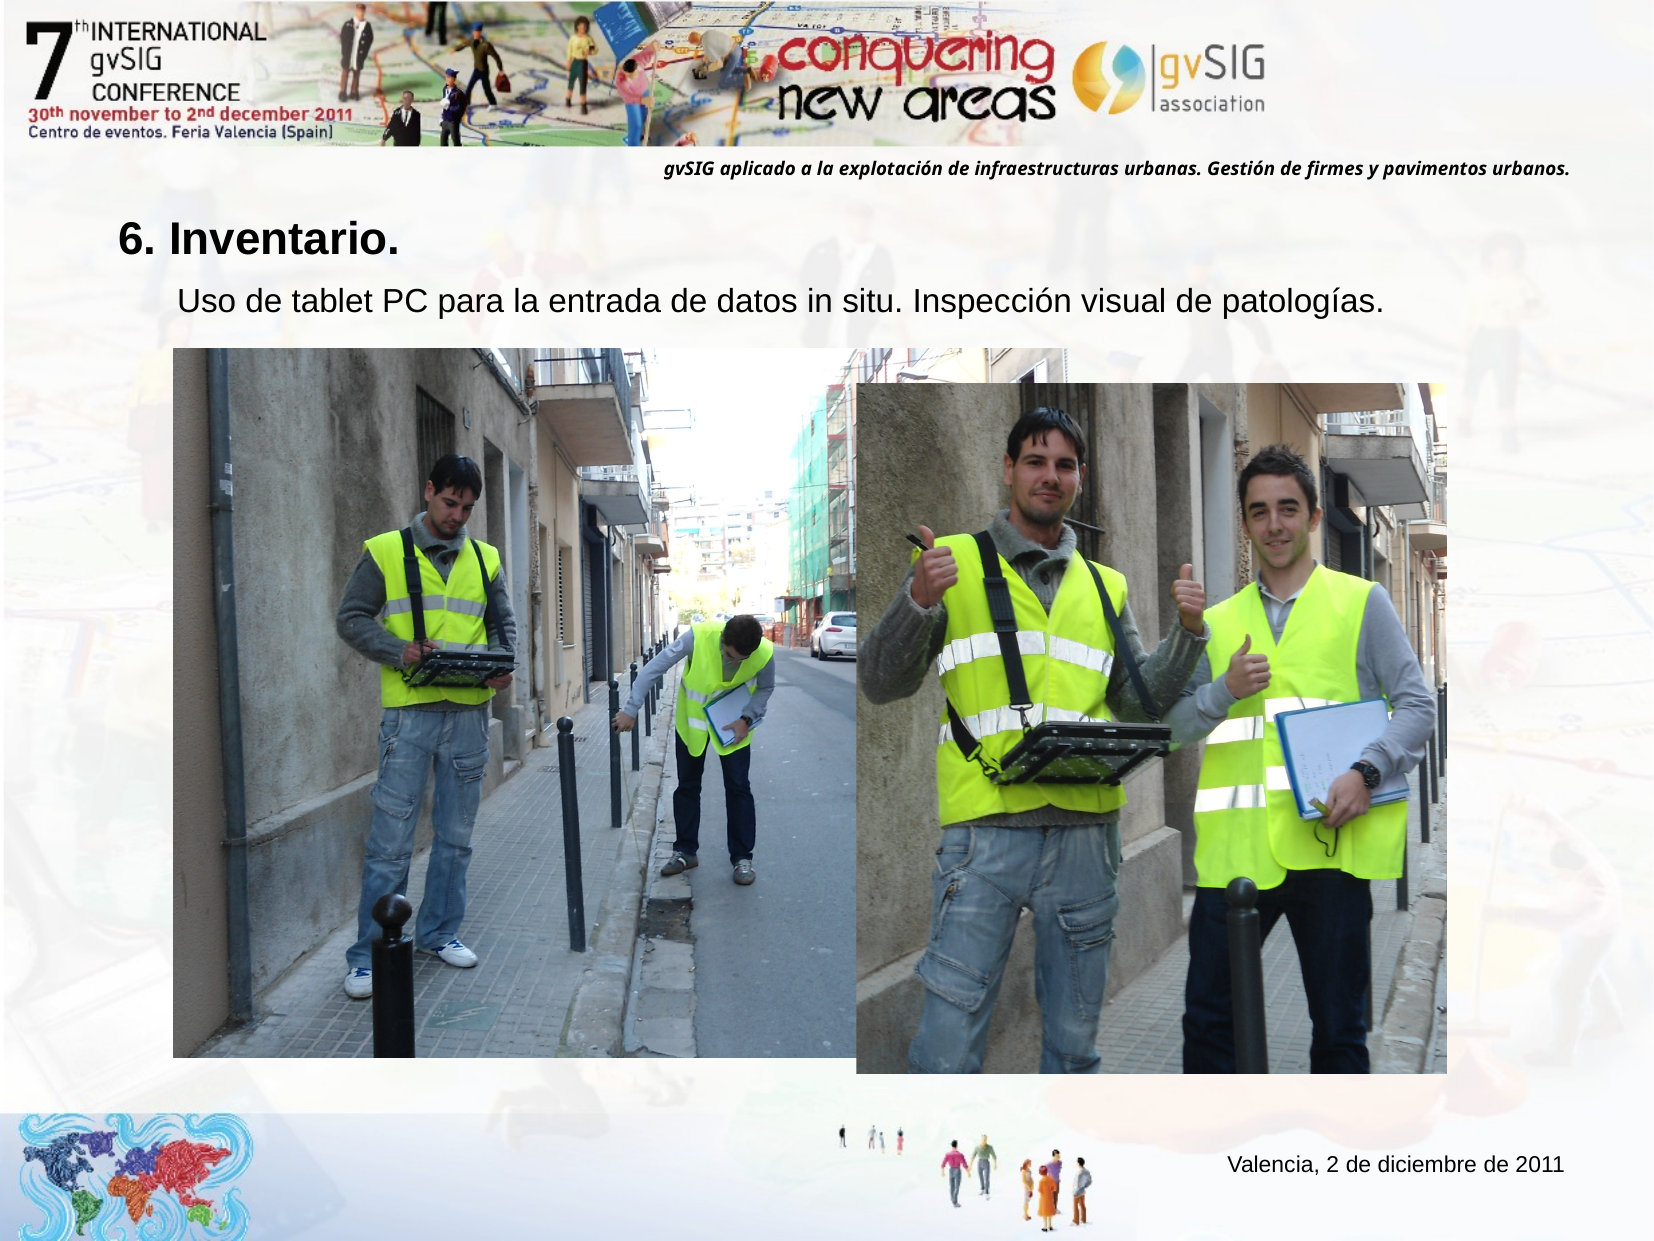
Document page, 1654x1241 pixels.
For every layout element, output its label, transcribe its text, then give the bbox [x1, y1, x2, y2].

text_box 6. Inventario. [118, 213, 798, 265]
picture [0, 0, 1654, 1241]
text_box Uso de tablet PC para la entrada de datos in situ. Inspección visual de patologías. [177, 271, 1565, 331]
title gvSIG aplicado a la explotación de infraestructuras urbanas. Gestión de firmes y pavimentos urbanos. [88, 149, 1595, 188]
